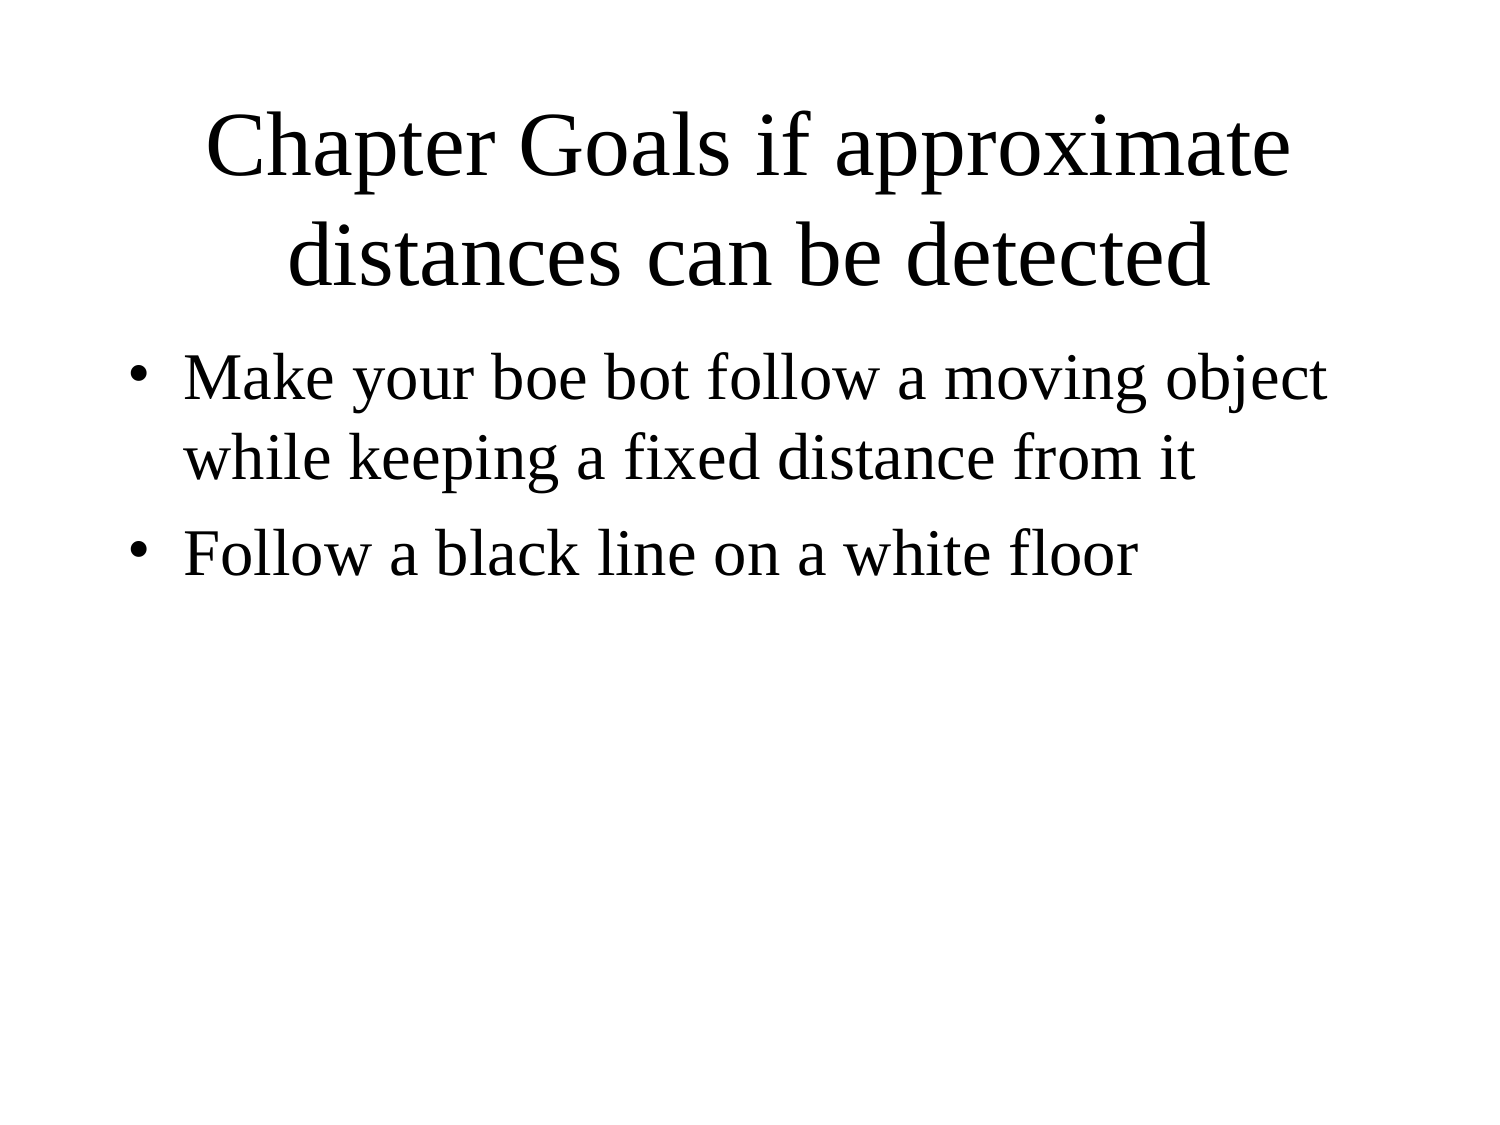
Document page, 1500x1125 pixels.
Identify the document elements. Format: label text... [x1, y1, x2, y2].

title Chapter Goals if approximate distances can be detected [112, 76, 1388, 312]
list Make your boe bot follow a moving object while keeping a fixed distance from it Follow a black line on a white floor [112, 324, 1388, 1001]
